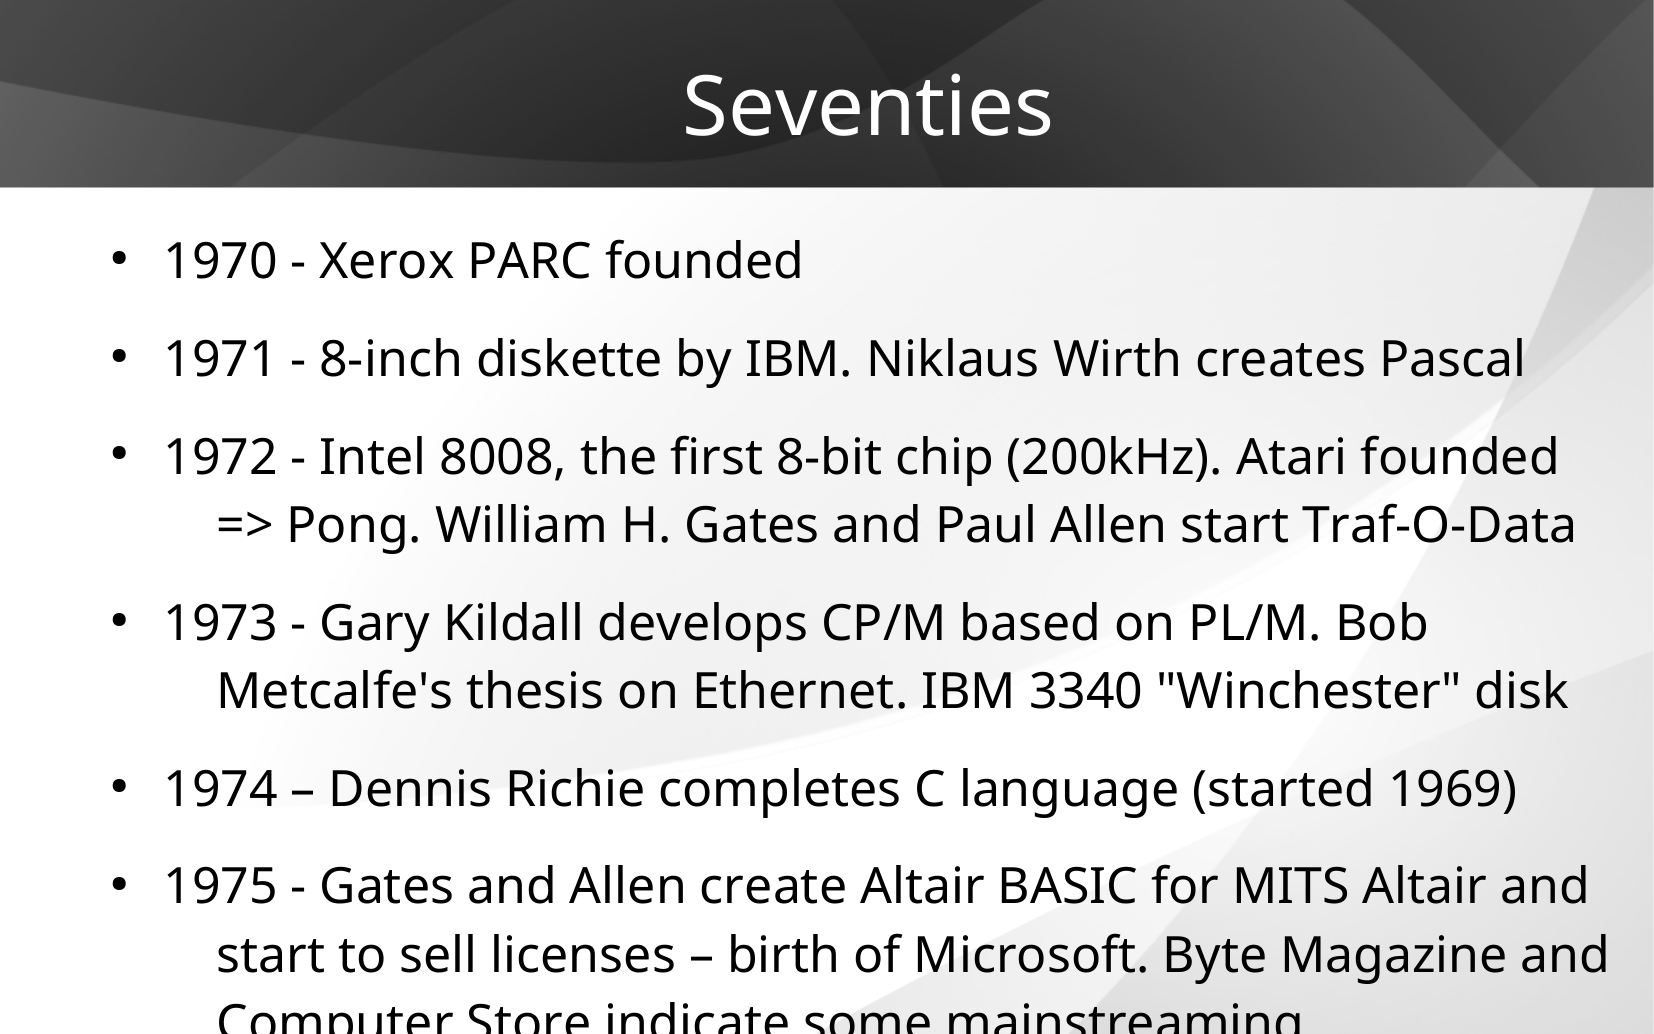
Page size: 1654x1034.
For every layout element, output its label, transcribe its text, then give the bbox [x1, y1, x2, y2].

picture [0, 0, 1654, 1034]
list 1970 - Xerox PARC founded 1971 - 8-inch diskette by IBM. Niklaus Wirth creates Pascal 1972 - Intel 8008, the first 8-bit chip (200kHz). Atari founded => Pong. William H. Gates and Paul Allen start Traf-O-Data 1973 - Gary Kildall develops CP/M based on PL/M. Bob Metcalfe's thesis on Ethernet. IBM 3340 "Winchester" disk 1974 – Dennis Richie completes C language (started 1969) 1975 - Gates and Allen create Altair BASIC for MITS Altair and start to sell licenses – birth of Microsoft. Byte Magazine and Computer Store indicate some mainstreaming [75, 225, 1613, 1033]
title Seventies [124, 0, 1613, 208]
